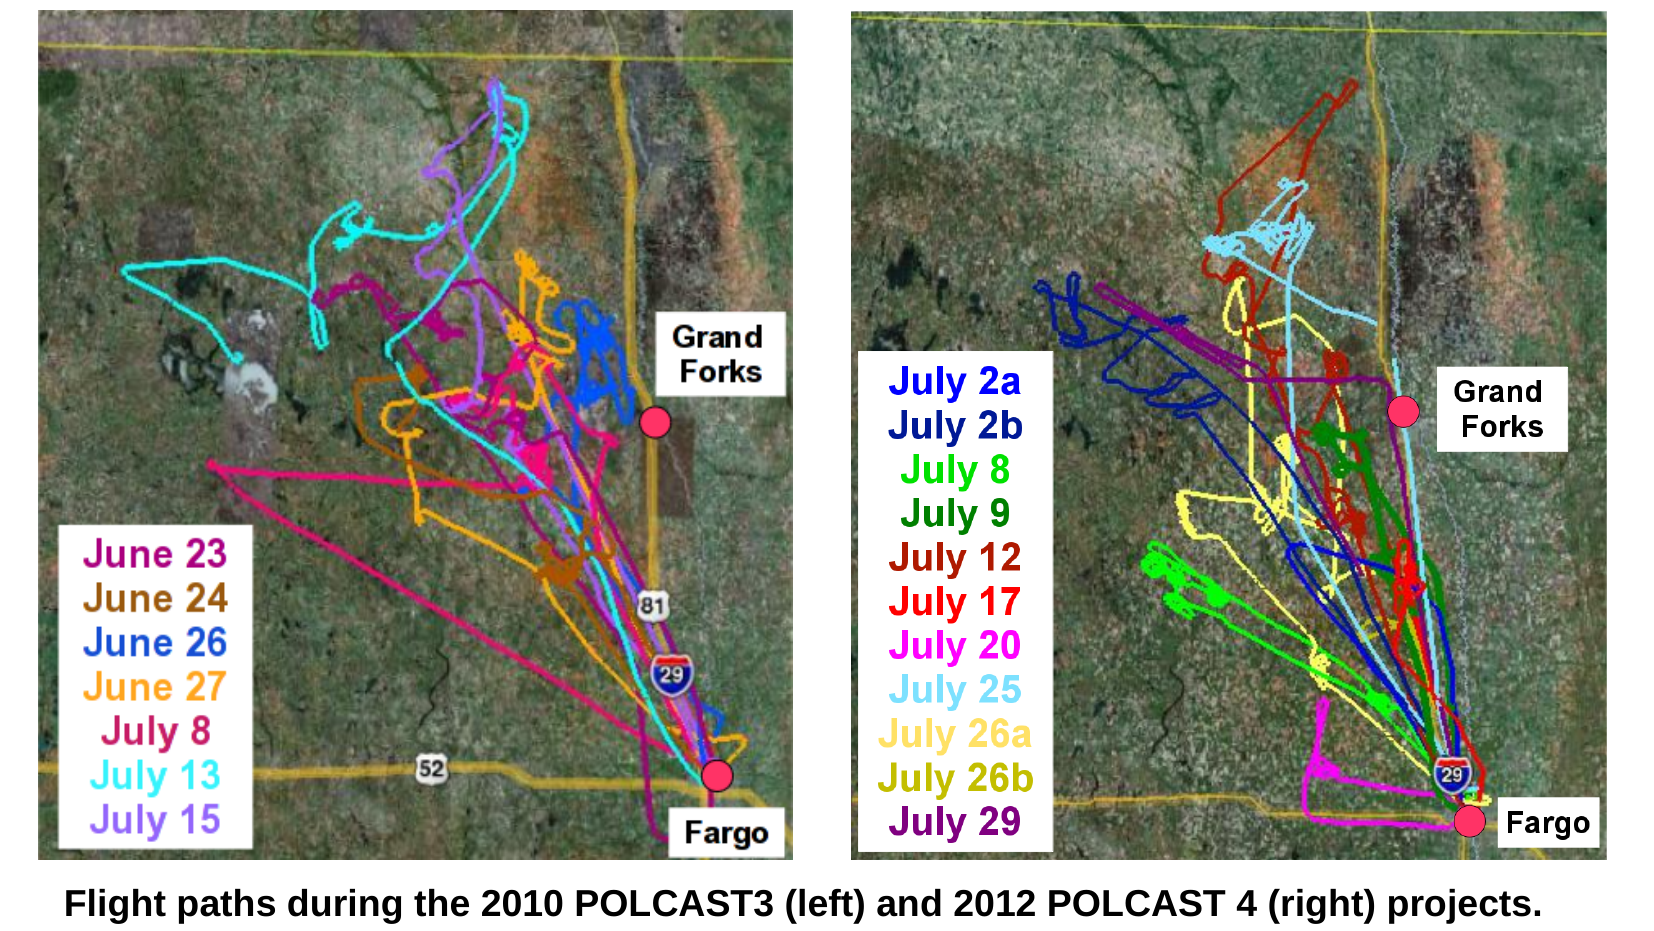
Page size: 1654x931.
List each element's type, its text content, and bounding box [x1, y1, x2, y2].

text_box Flight paths during the 2010 POLCAST3 (left) and 2012 POLCAST 4 (right) projects. [49, 871, 1625, 929]
picture [851, 10, 1607, 860]
picture [38, 10, 793, 860]
